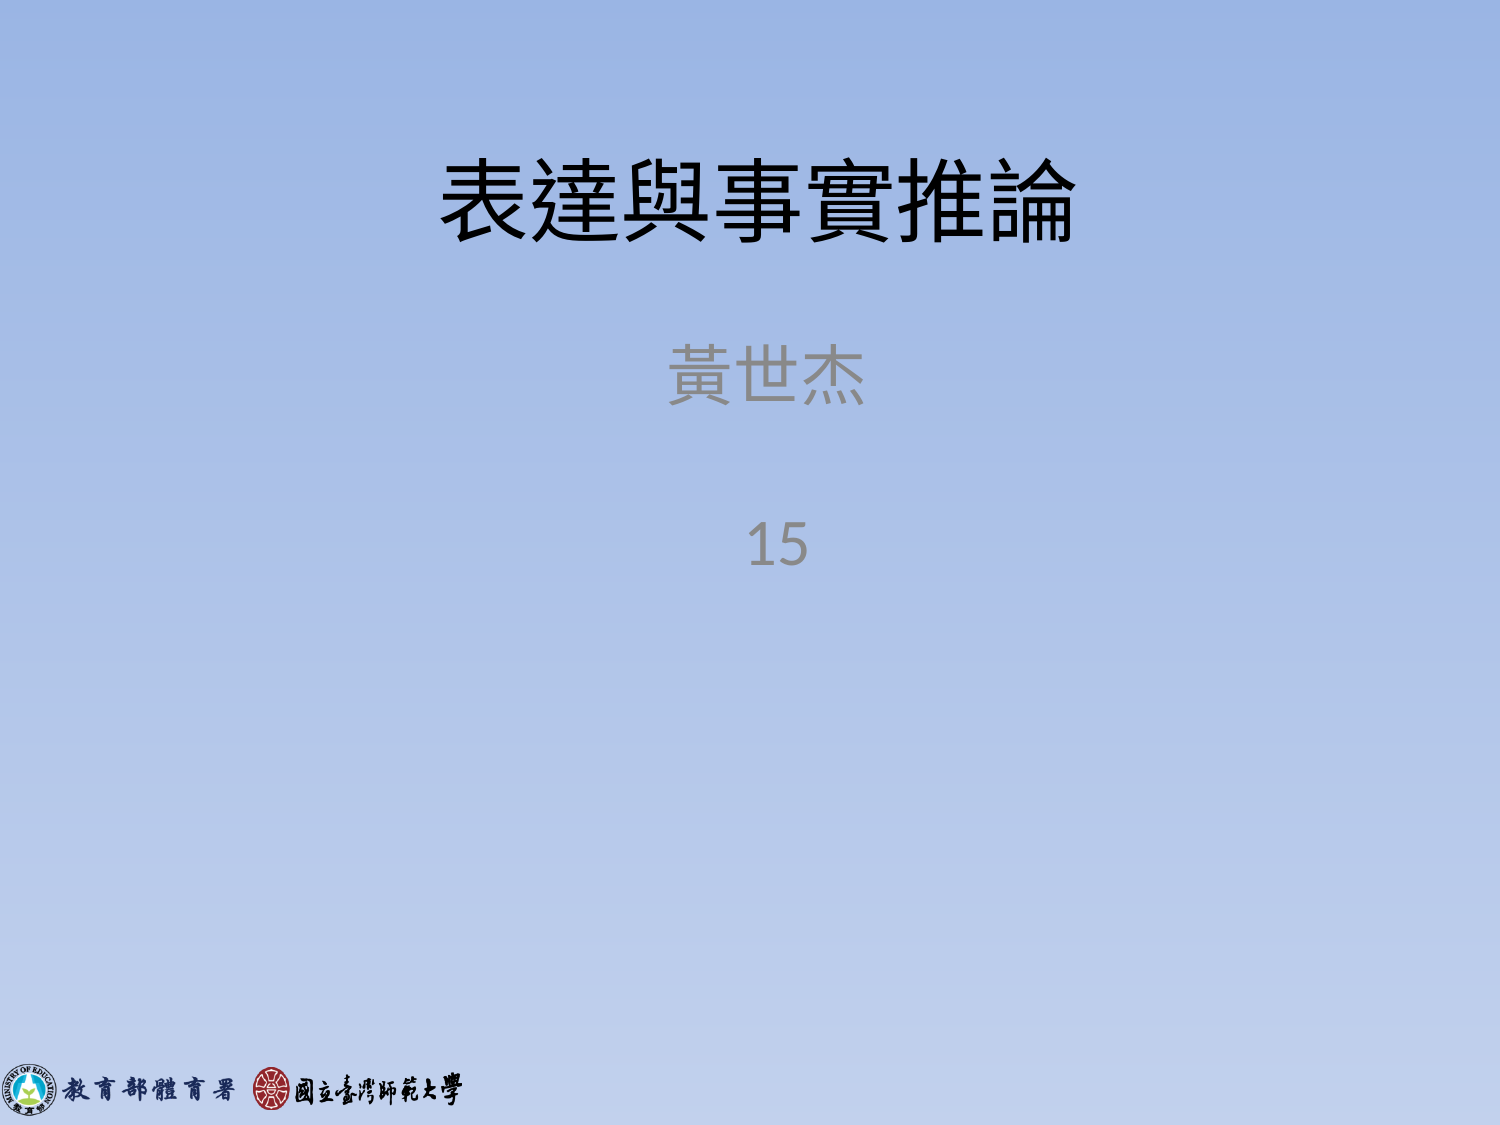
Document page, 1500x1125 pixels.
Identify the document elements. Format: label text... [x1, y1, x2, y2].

picture [253, 1067, 462, 1110]
subtitle 黃世杰 [242, 326, 1293, 433]
picture [0, 1051, 243, 1125]
text_box 15 [251, 491, 1302, 598]
title 表達與事實推論 [121, 78, 1397, 320]
